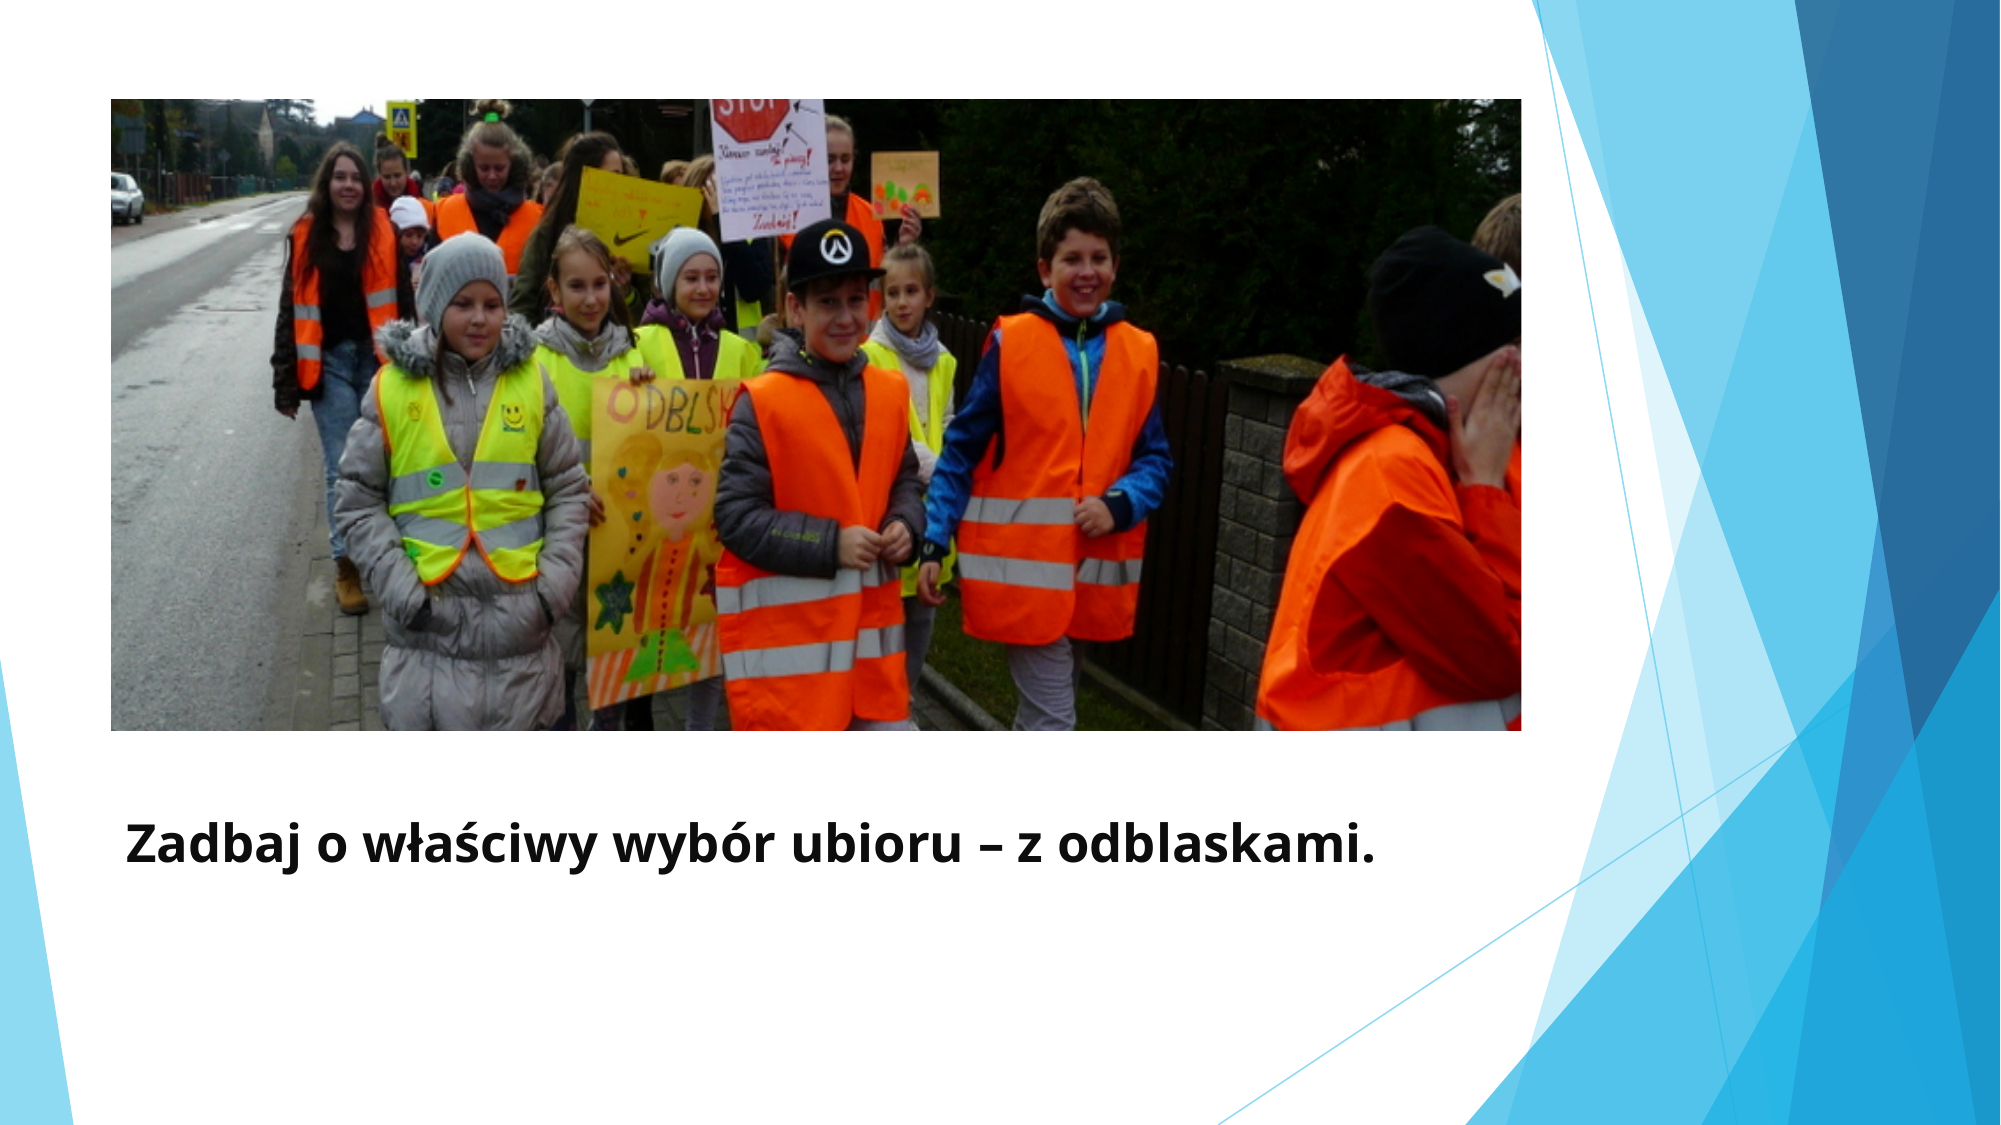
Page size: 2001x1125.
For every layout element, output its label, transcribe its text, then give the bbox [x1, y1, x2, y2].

picture [111, 99, 1522, 731]
title Zadbaj o właściwy wybór ubioru – z odblaskami. [111, 787, 1522, 881]
